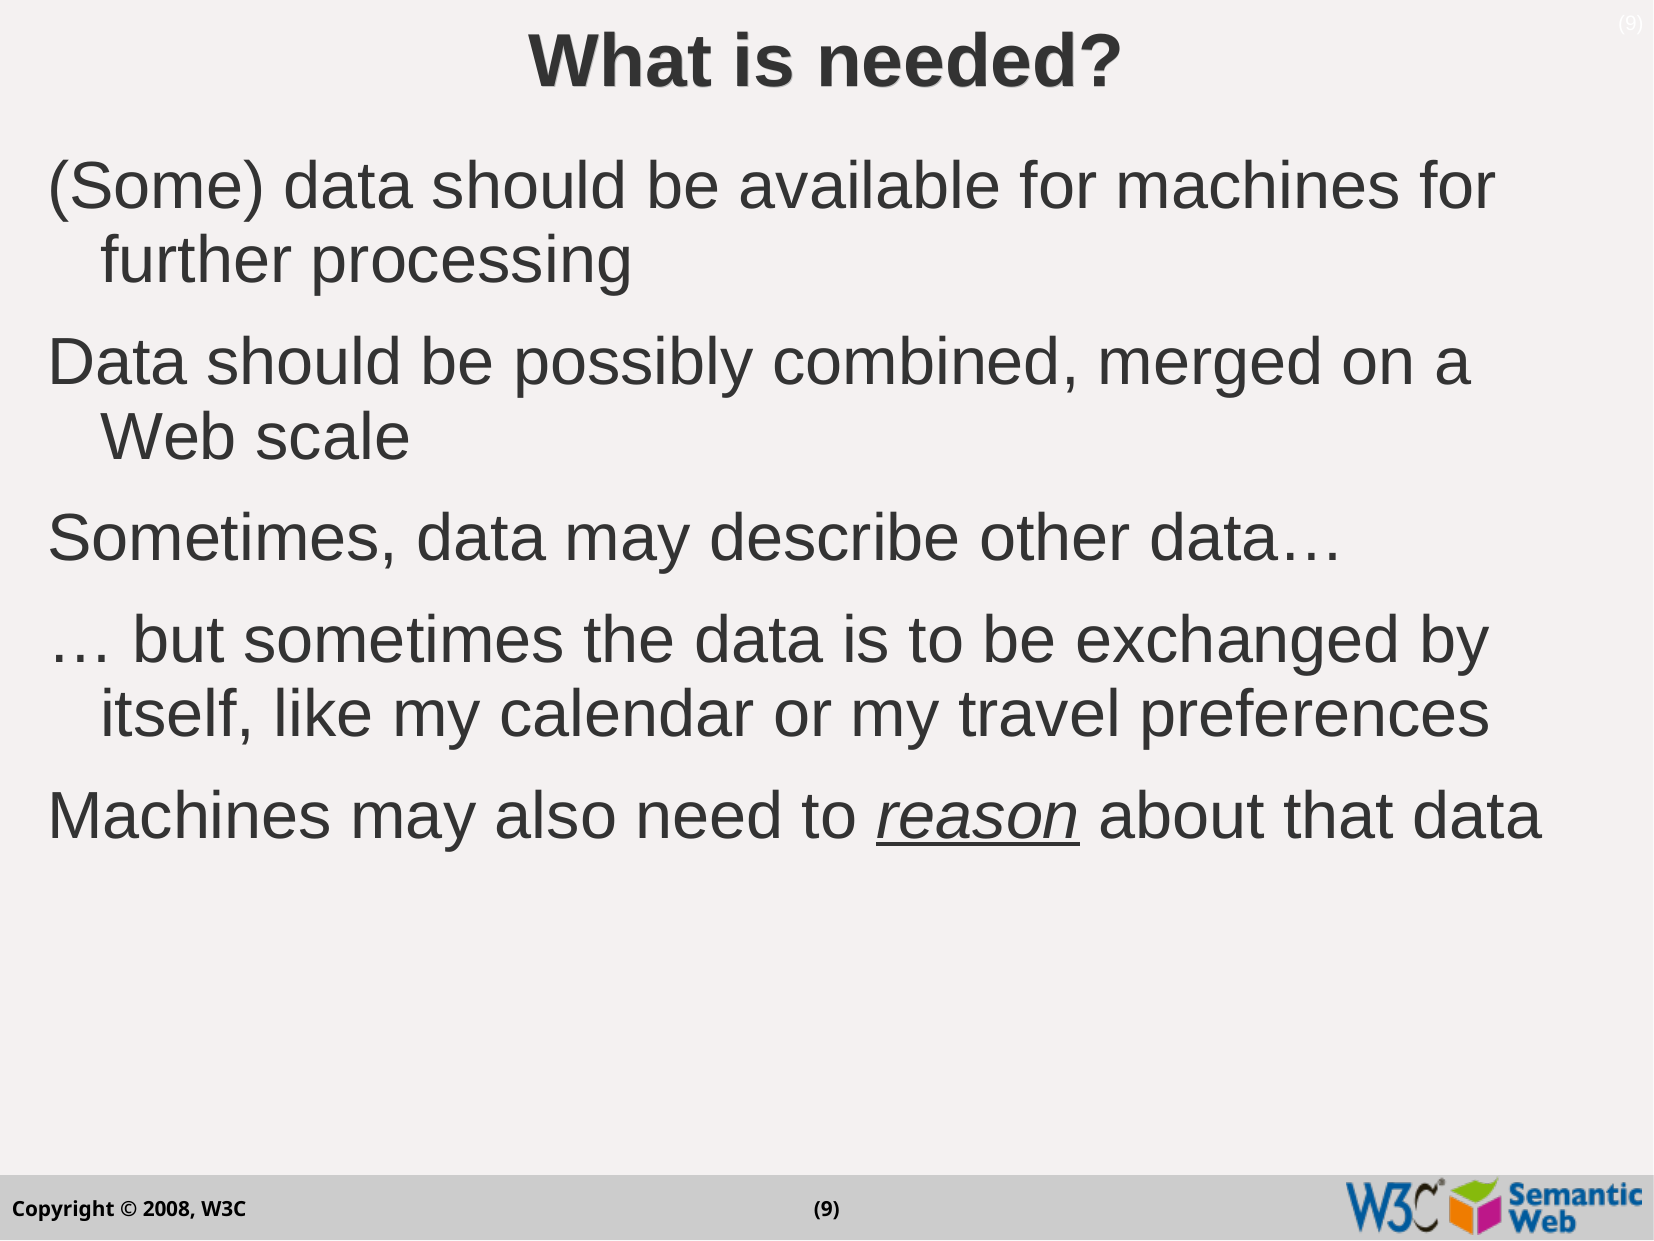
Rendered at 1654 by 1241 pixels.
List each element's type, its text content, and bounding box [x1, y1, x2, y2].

list (Some) data should be available for machines for further processing Data should be possibly combined, merged on a Web scale Sometimes, data may describe other data… … but sometimes the data is to be exchanged by itself, like my calendar or my travel preferences Machines may also need to reason about that data [29, 147, 1624, 1134]
title What is needed? [0, 0, 1654, 119]
picture [1346, 1175, 1642, 1235]
